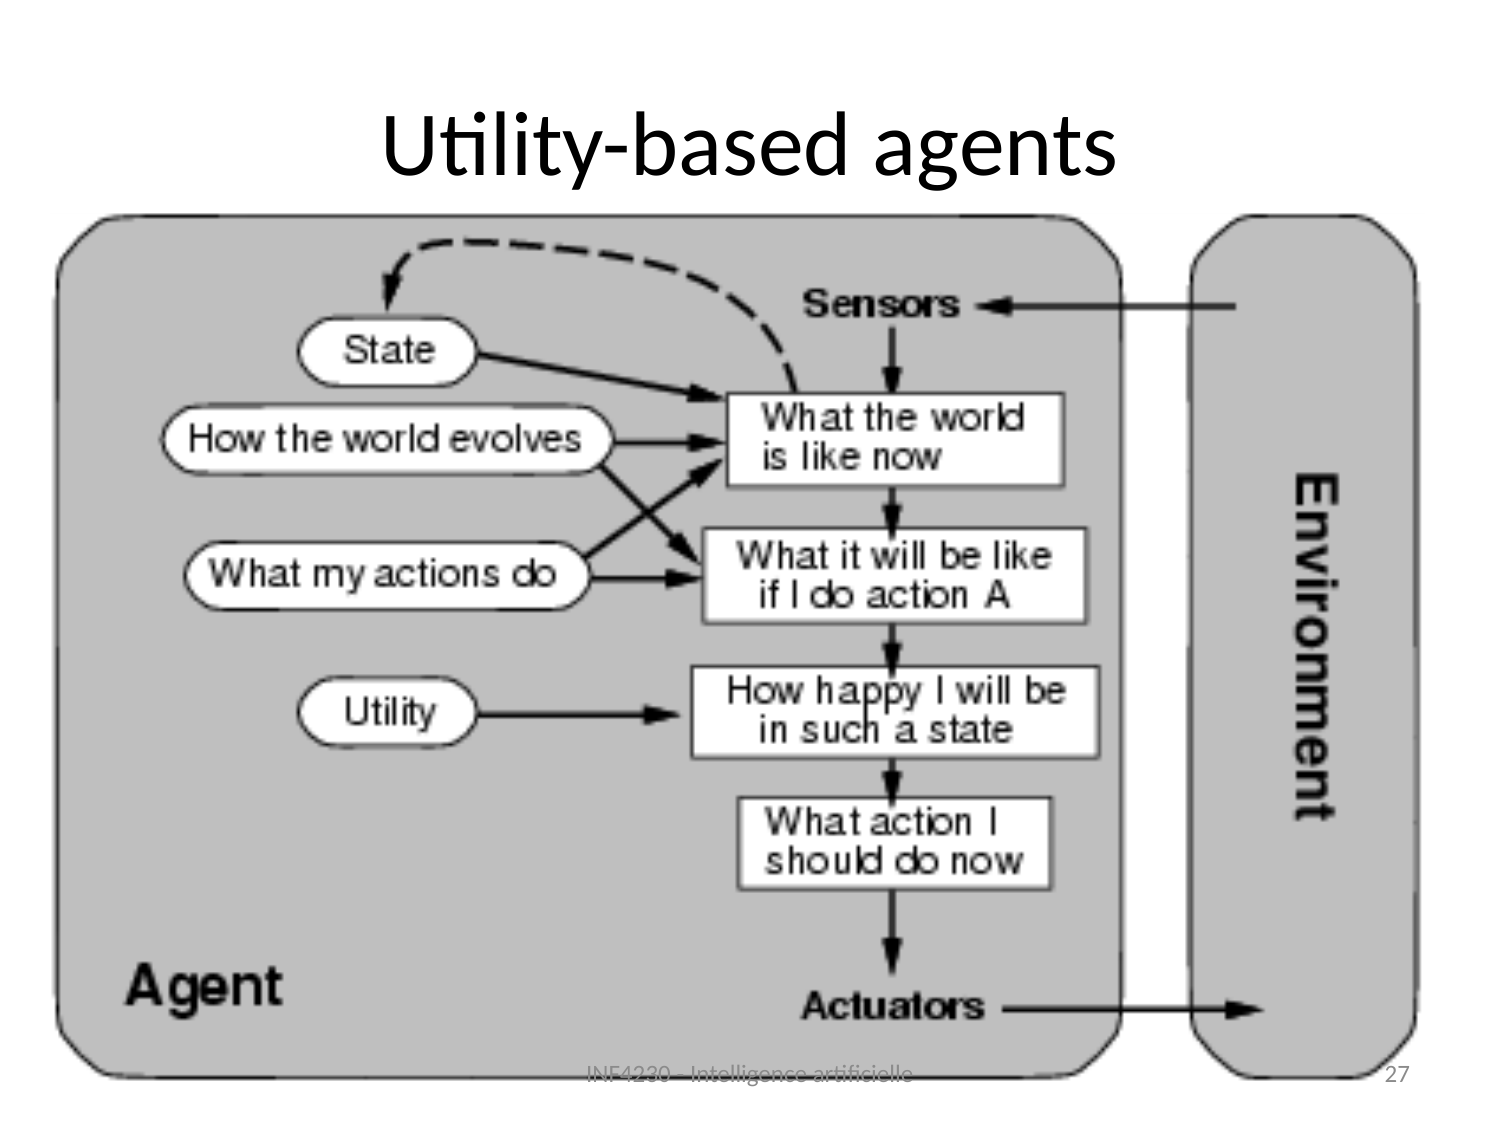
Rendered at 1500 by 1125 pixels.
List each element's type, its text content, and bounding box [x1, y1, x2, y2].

title Utility-based agents [75, 45, 1425, 212]
picture [50, 212, 1425, 1088]
slide_number <numéro> [1074, 1042, 1425, 1103]
footer INF4230 - Intelligence artificielle [512, 1042, 988, 1103]
